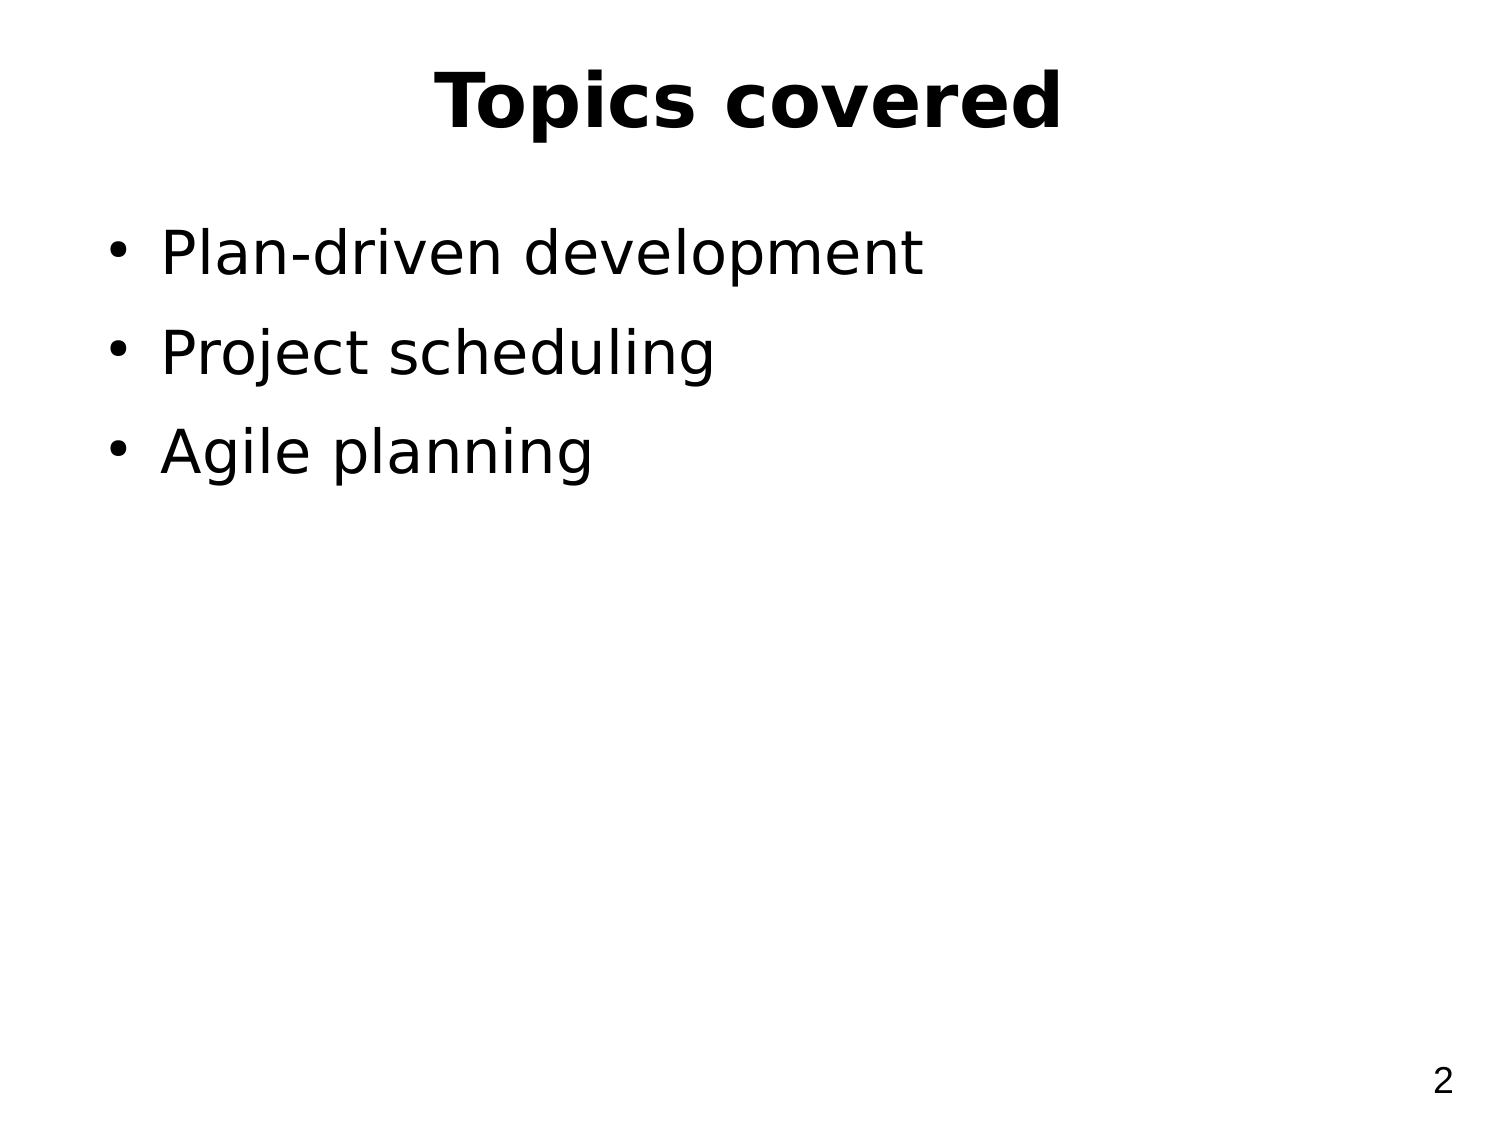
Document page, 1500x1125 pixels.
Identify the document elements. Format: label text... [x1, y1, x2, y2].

title Topics covered [75, 44, 1425, 177]
list Plan-driven development Project scheduling Agile planning [75, 206, 1425, 1093]
